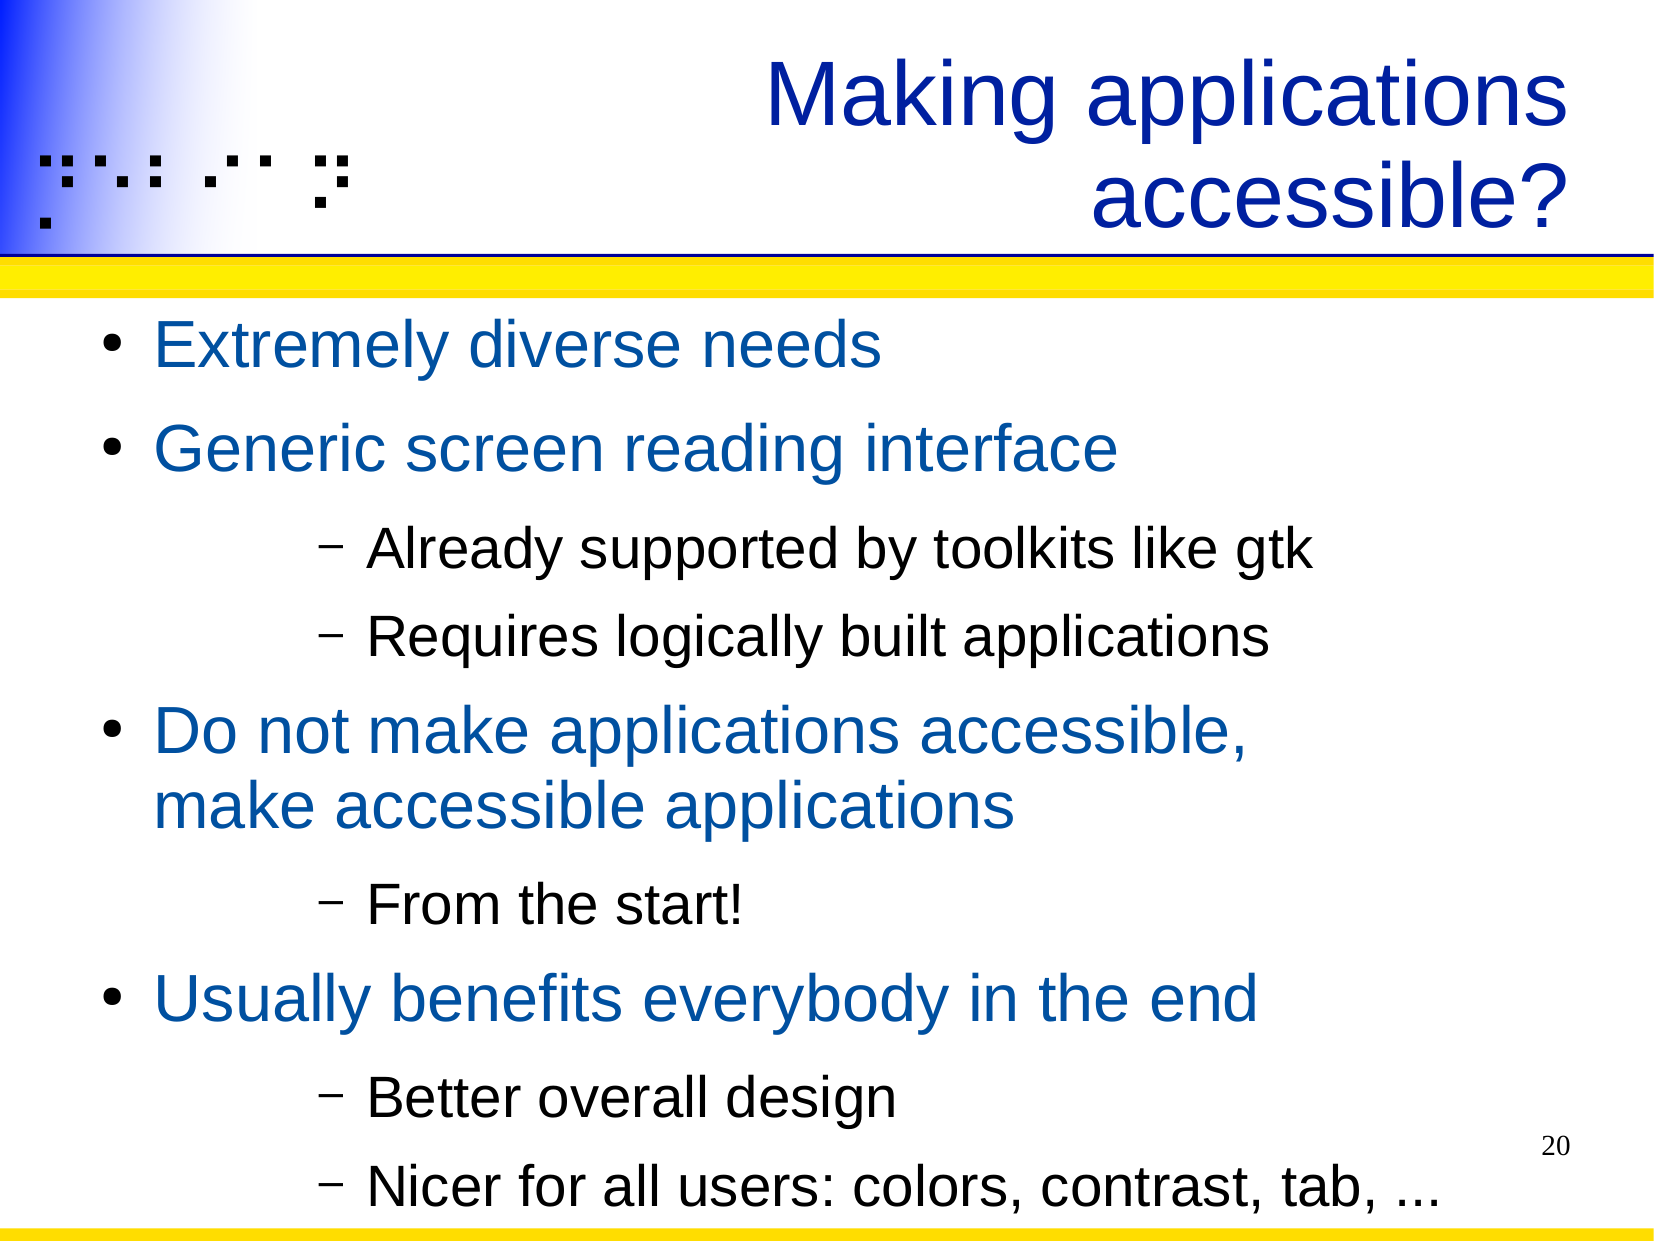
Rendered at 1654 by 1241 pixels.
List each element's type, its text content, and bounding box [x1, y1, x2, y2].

title Making applications accessible? [372, 41, 1571, 248]
list Extremely diverse needs Generic screen reading interface Already supported by toolkits like gtk Requires logically built applications Do not make applications accessible, make accessible applications From the start! Usually benefits everybody in the end Better overall design Nicer for all users: colors, contrast, tab, ... [82, 307, 1571, 1219]
